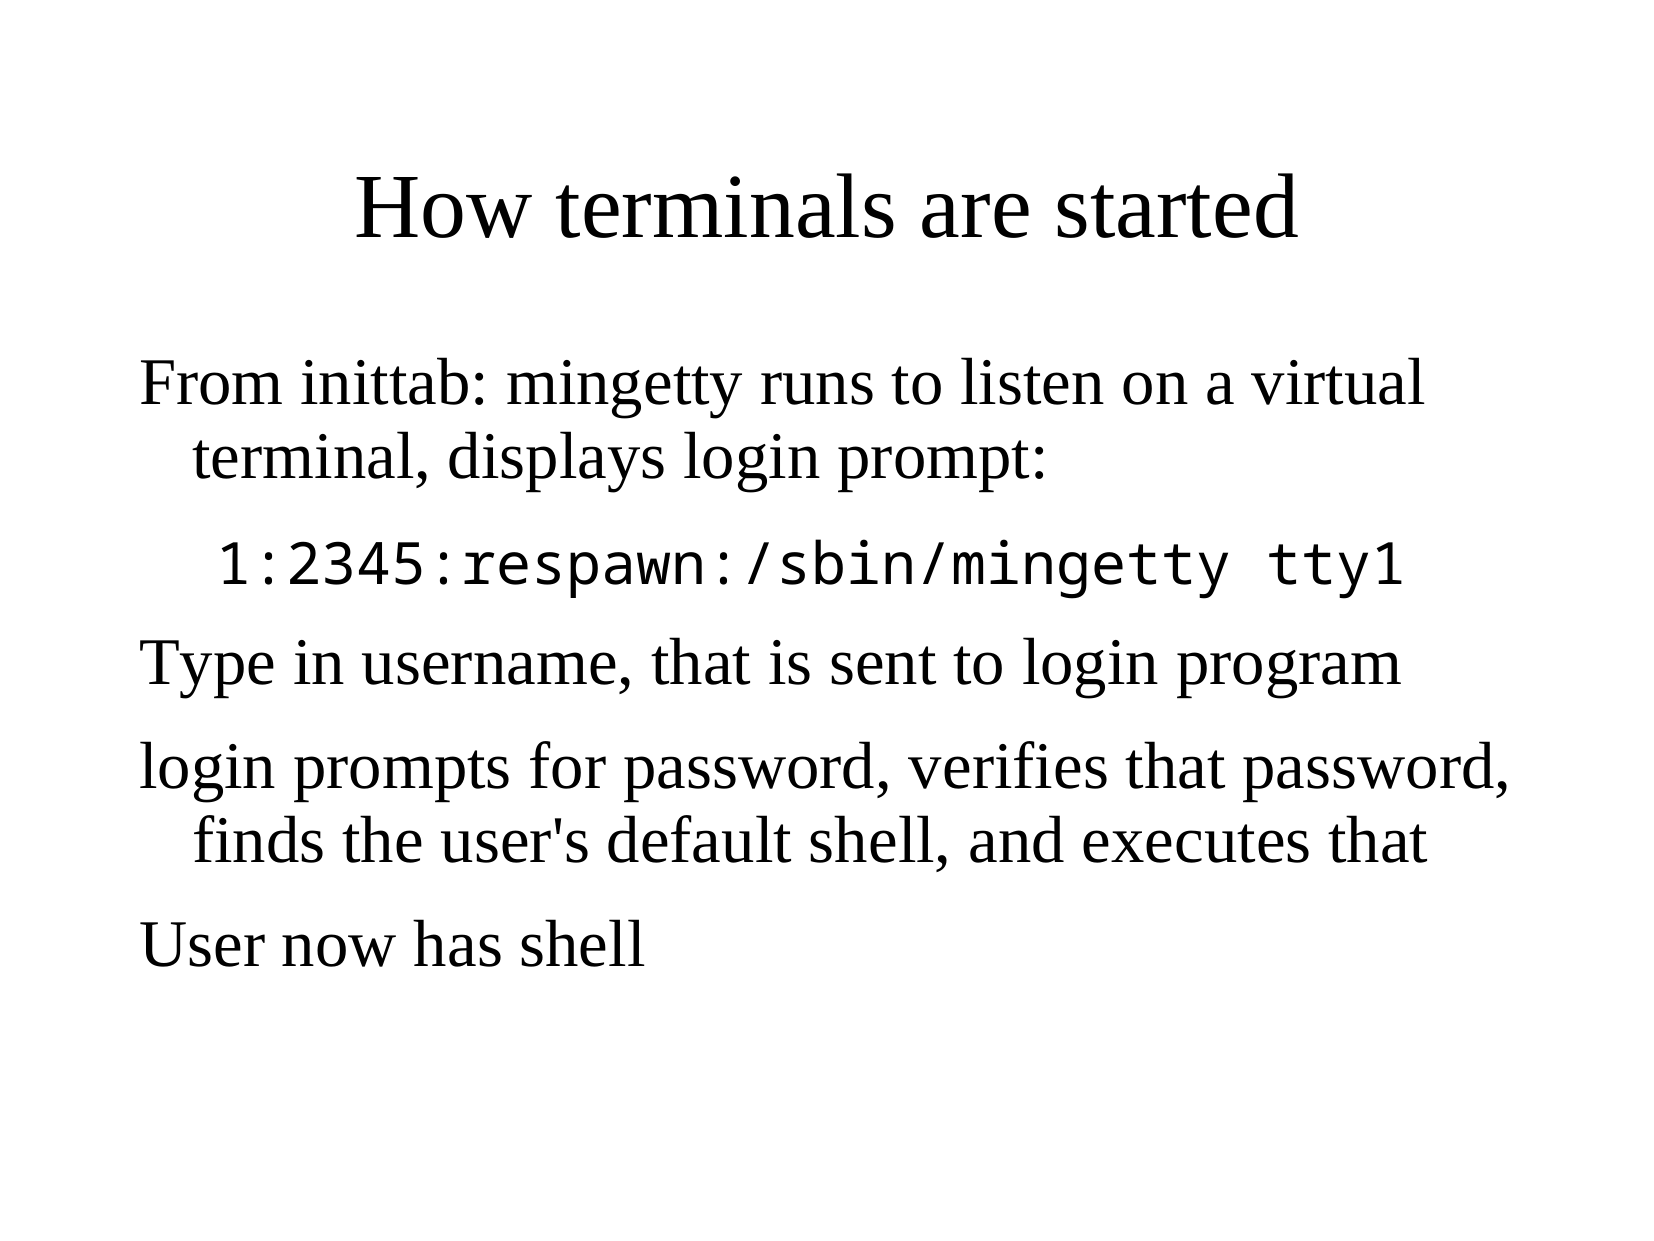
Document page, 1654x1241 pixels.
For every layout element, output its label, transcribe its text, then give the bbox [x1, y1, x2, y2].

list From inittab: mingetty runs to listen on a virtual terminal, displays login prompt: 1:2345:respawn:/sbin/mingetty tty1 Type in username, that is sent to login program login prompts for password, verifies that password, finds the user's default shell, and executes that User now has shell [121, 344, 1534, 1171]
title How terminals are started [121, 102, 1534, 311]
